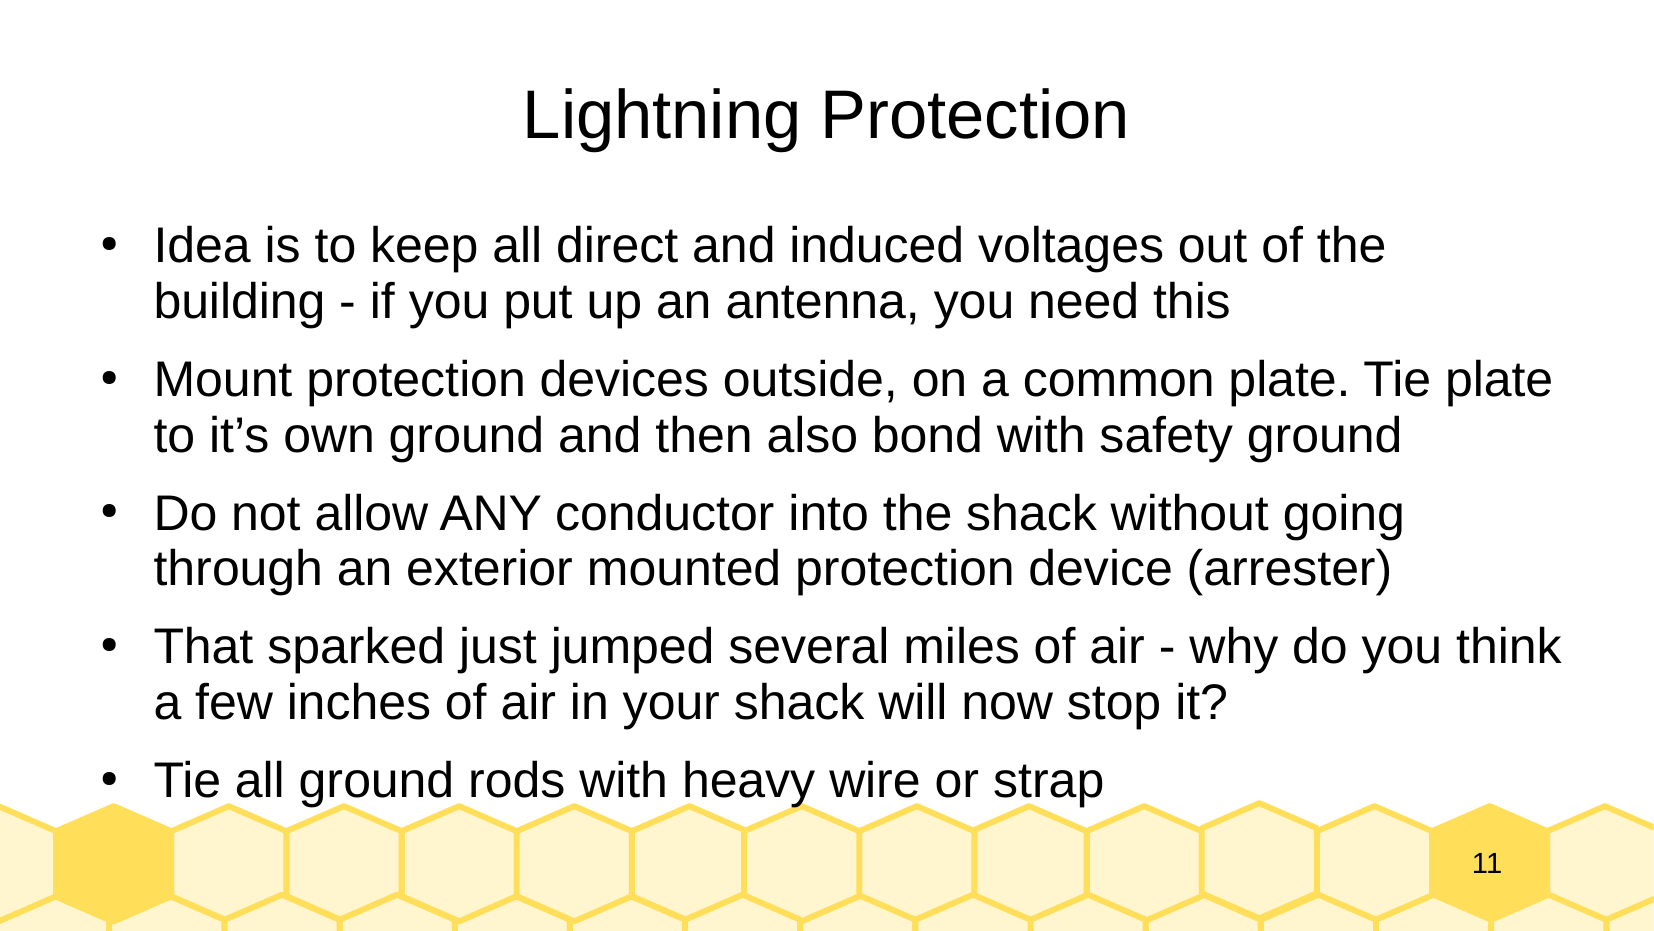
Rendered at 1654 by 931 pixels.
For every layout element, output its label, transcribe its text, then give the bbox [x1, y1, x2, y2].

list Idea is to keep all direct and induced voltages out of the building - if you put up an antenna, you need this Mount protection devices outside, on a common plate. Tie plate to it’s own ground and then also bond with safety ground Do not allow ANY conductor into the shack without going through an exterior mounted protection device (arrester) That sparked just jumped several miles of air - why do you think a few inches of air in your shack will now stop it? Tie all ground rods with heavy wire or strap [82, 217, 1571, 863]
title Lightning Protection [82, 37, 1571, 193]
